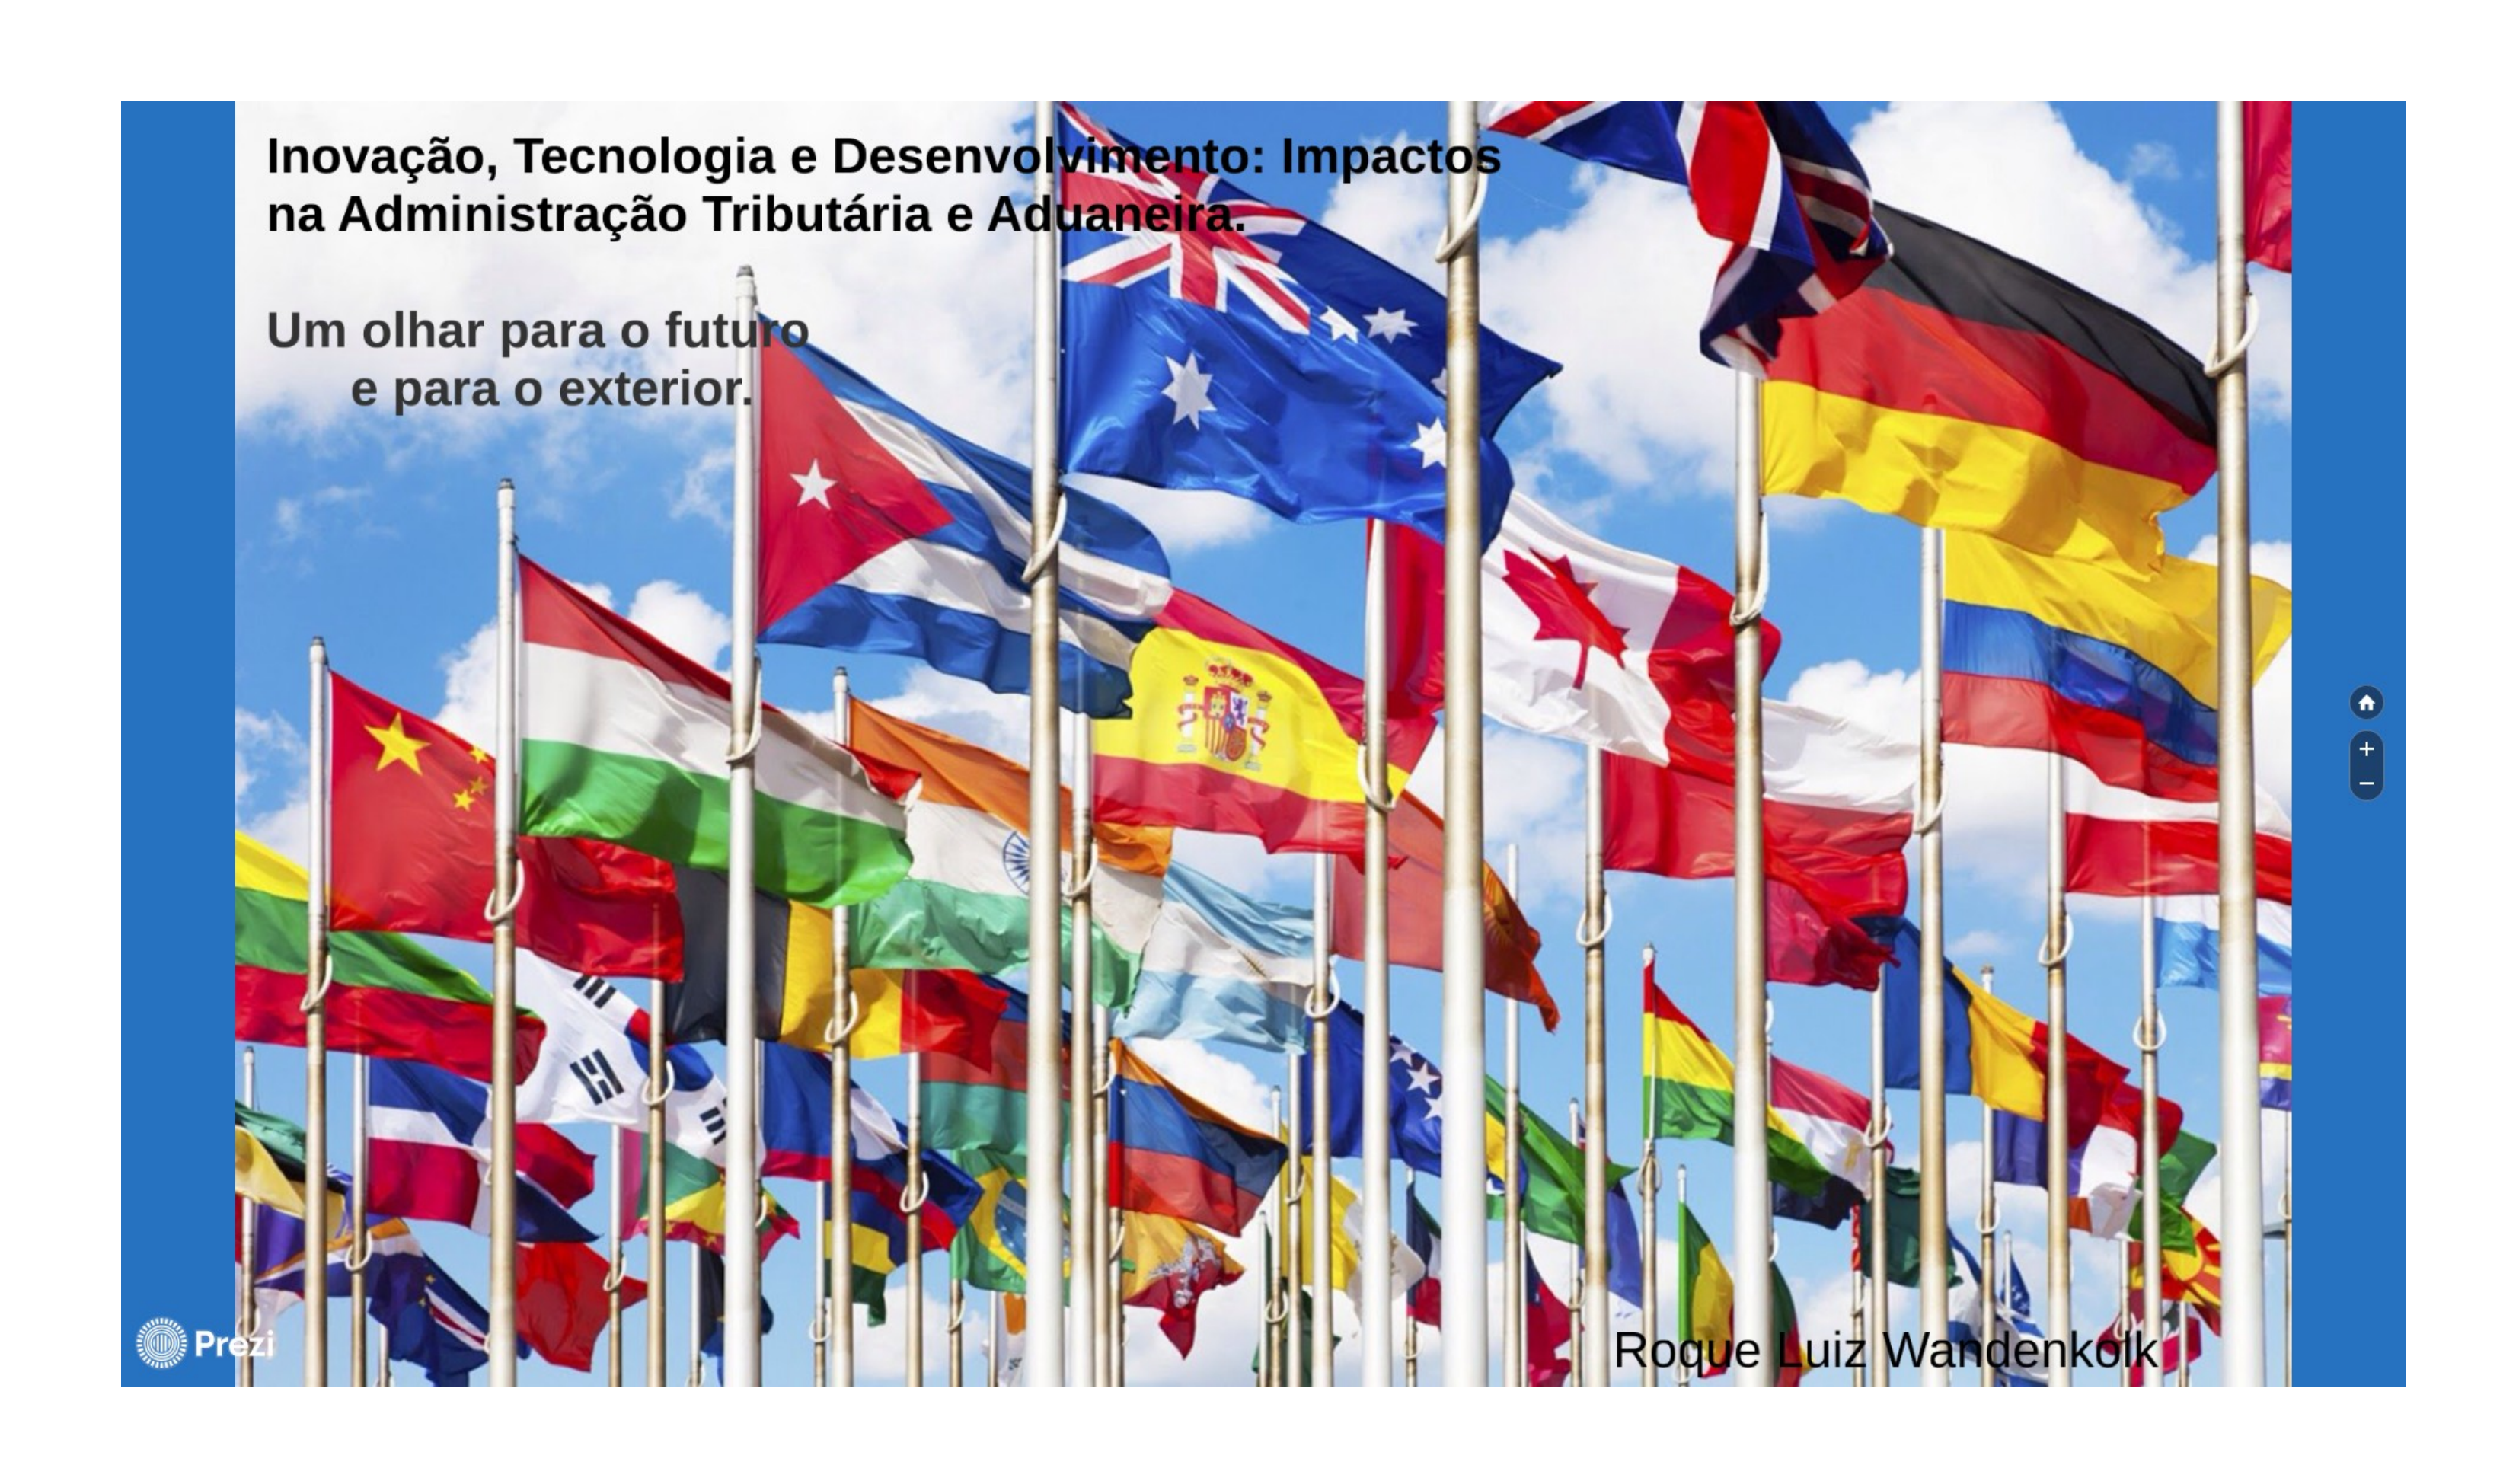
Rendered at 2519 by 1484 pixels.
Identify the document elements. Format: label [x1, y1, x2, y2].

picture [121, 101, 2406, 1387]
